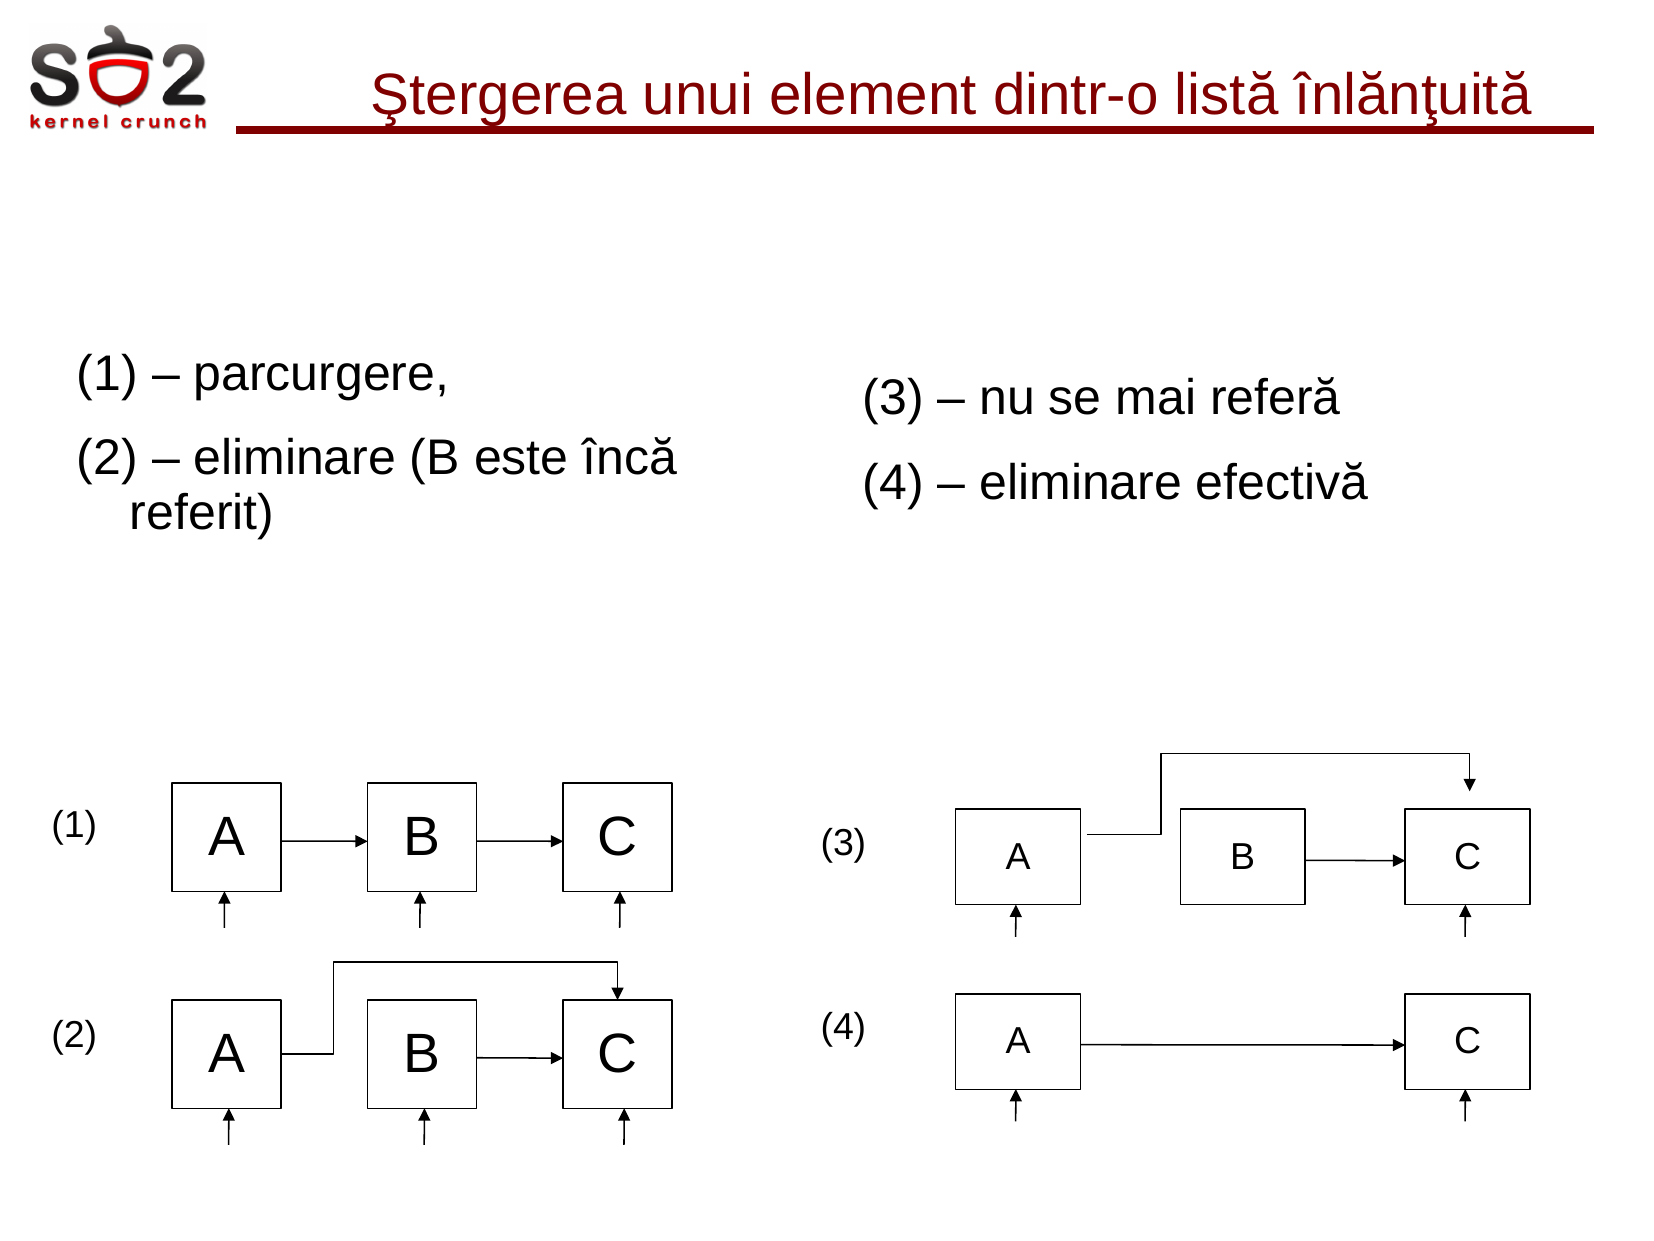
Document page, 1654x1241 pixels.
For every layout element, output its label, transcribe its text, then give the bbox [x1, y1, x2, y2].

picture [29, 23, 121, 130]
text_box (1) [41, 804, 108, 877]
text_box (2) [41, 1014, 108, 1087]
text_box A [172, 783, 281, 892]
text_box (4) [806, 1006, 844, 1070]
text_box A [172, 999, 281, 1109]
text_box C [563, 783, 672, 892]
list (1) – parcurgere, (2) – eliminare (B este încă referit) [59, 177, 809, 1152]
text_box B [367, 999, 477, 1109]
title Ştergerea unui element dintr-o listă înlănţuită [121, 11, 1534, 178]
text_box B [367, 783, 477, 892]
text_box (4) [837, 1021, 844, 1031]
list (3) – nu se mai referă (4) – eliminare efectivă [844, 344, 1534, 1126]
text_box C [563, 999, 672, 1109]
text_box (3) [806, 822, 844, 886]
